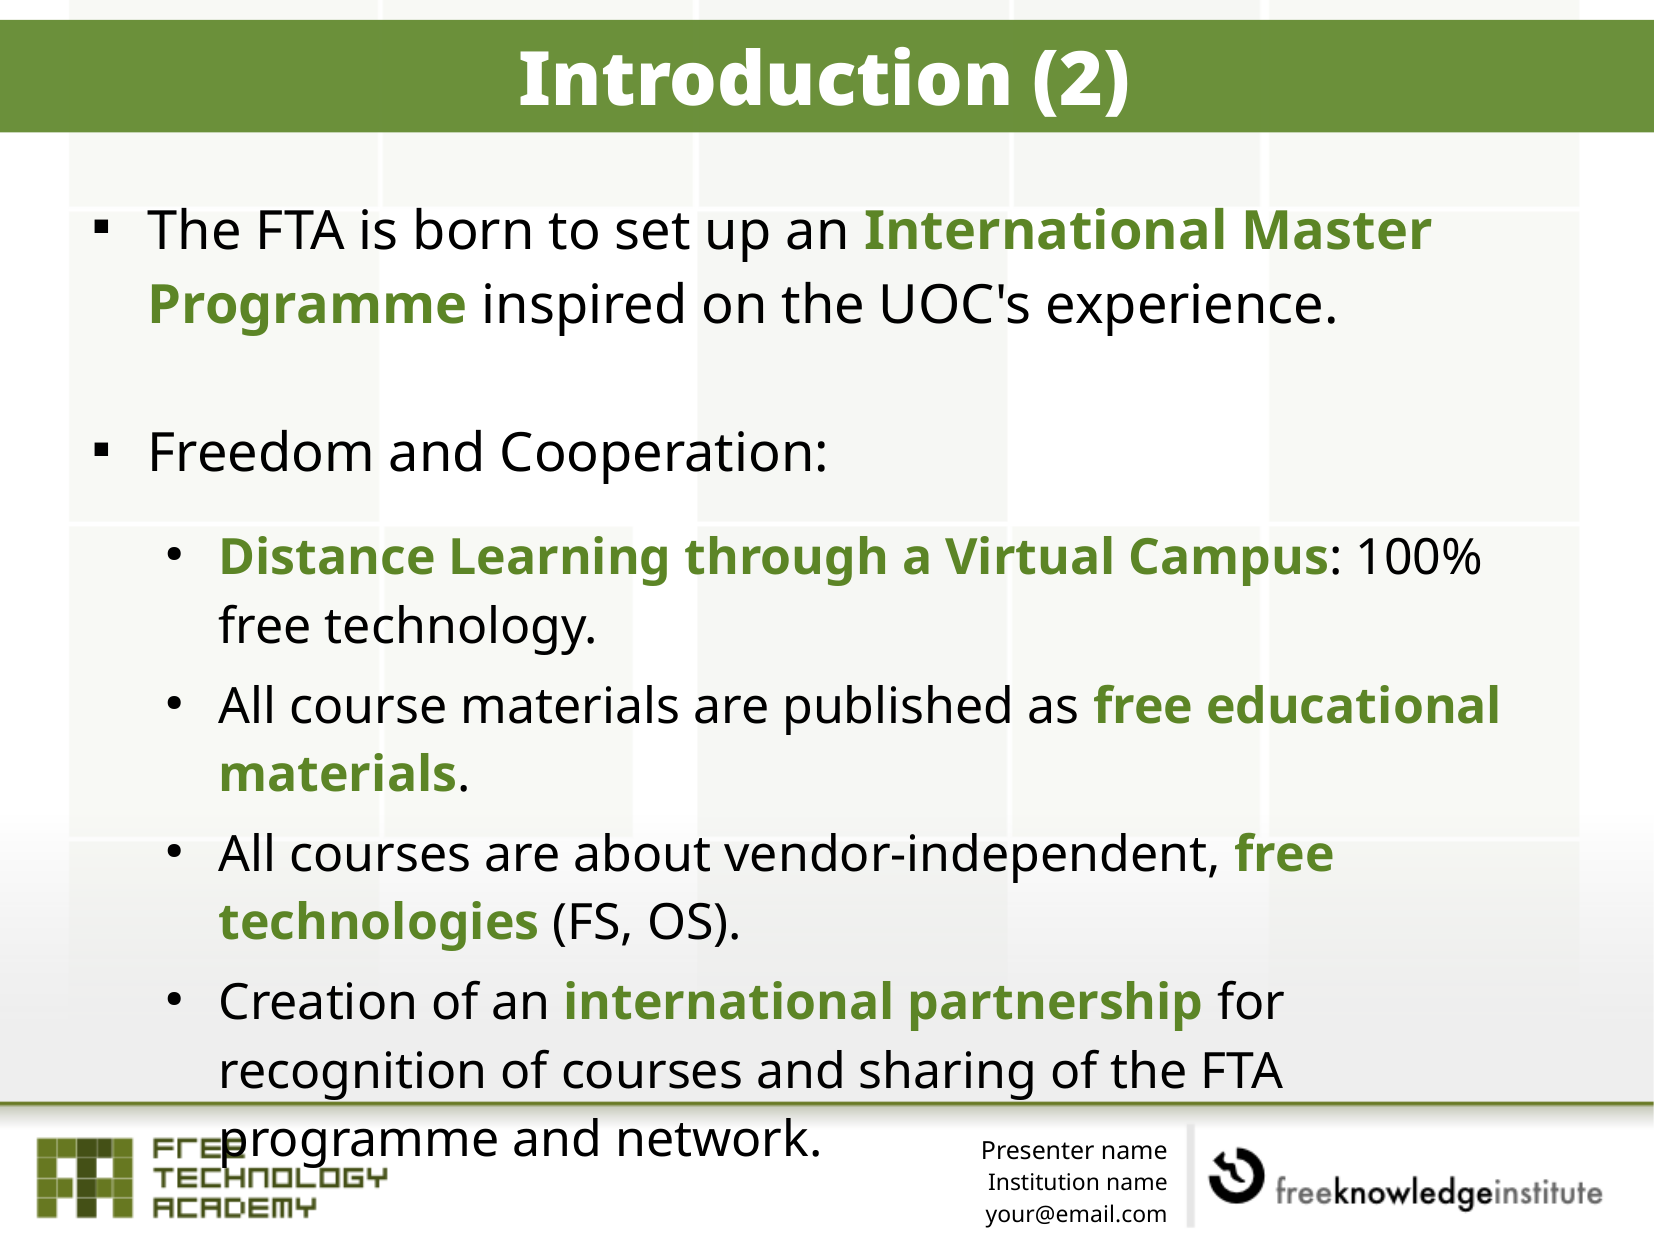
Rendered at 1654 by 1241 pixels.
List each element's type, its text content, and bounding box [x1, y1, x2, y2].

title Introduction (2) [37, 32, 1613, 120]
picture [0, 0, 1654, 19]
list The FTA is born to set up an International Master Programme inspired on the UOC's experience. Freedom and Cooperation: Distance Learning through a Virtual Campus: 100% free technology. All course materials are published as free educational materials. All courses are about vendor-independent, free technologies (FS, OS). Creation of an international partnership for recognition of courses and sharing of the FTA programme and network. [76, 191, 1565, 1033]
picture [0, 133, 1654, 1241]
